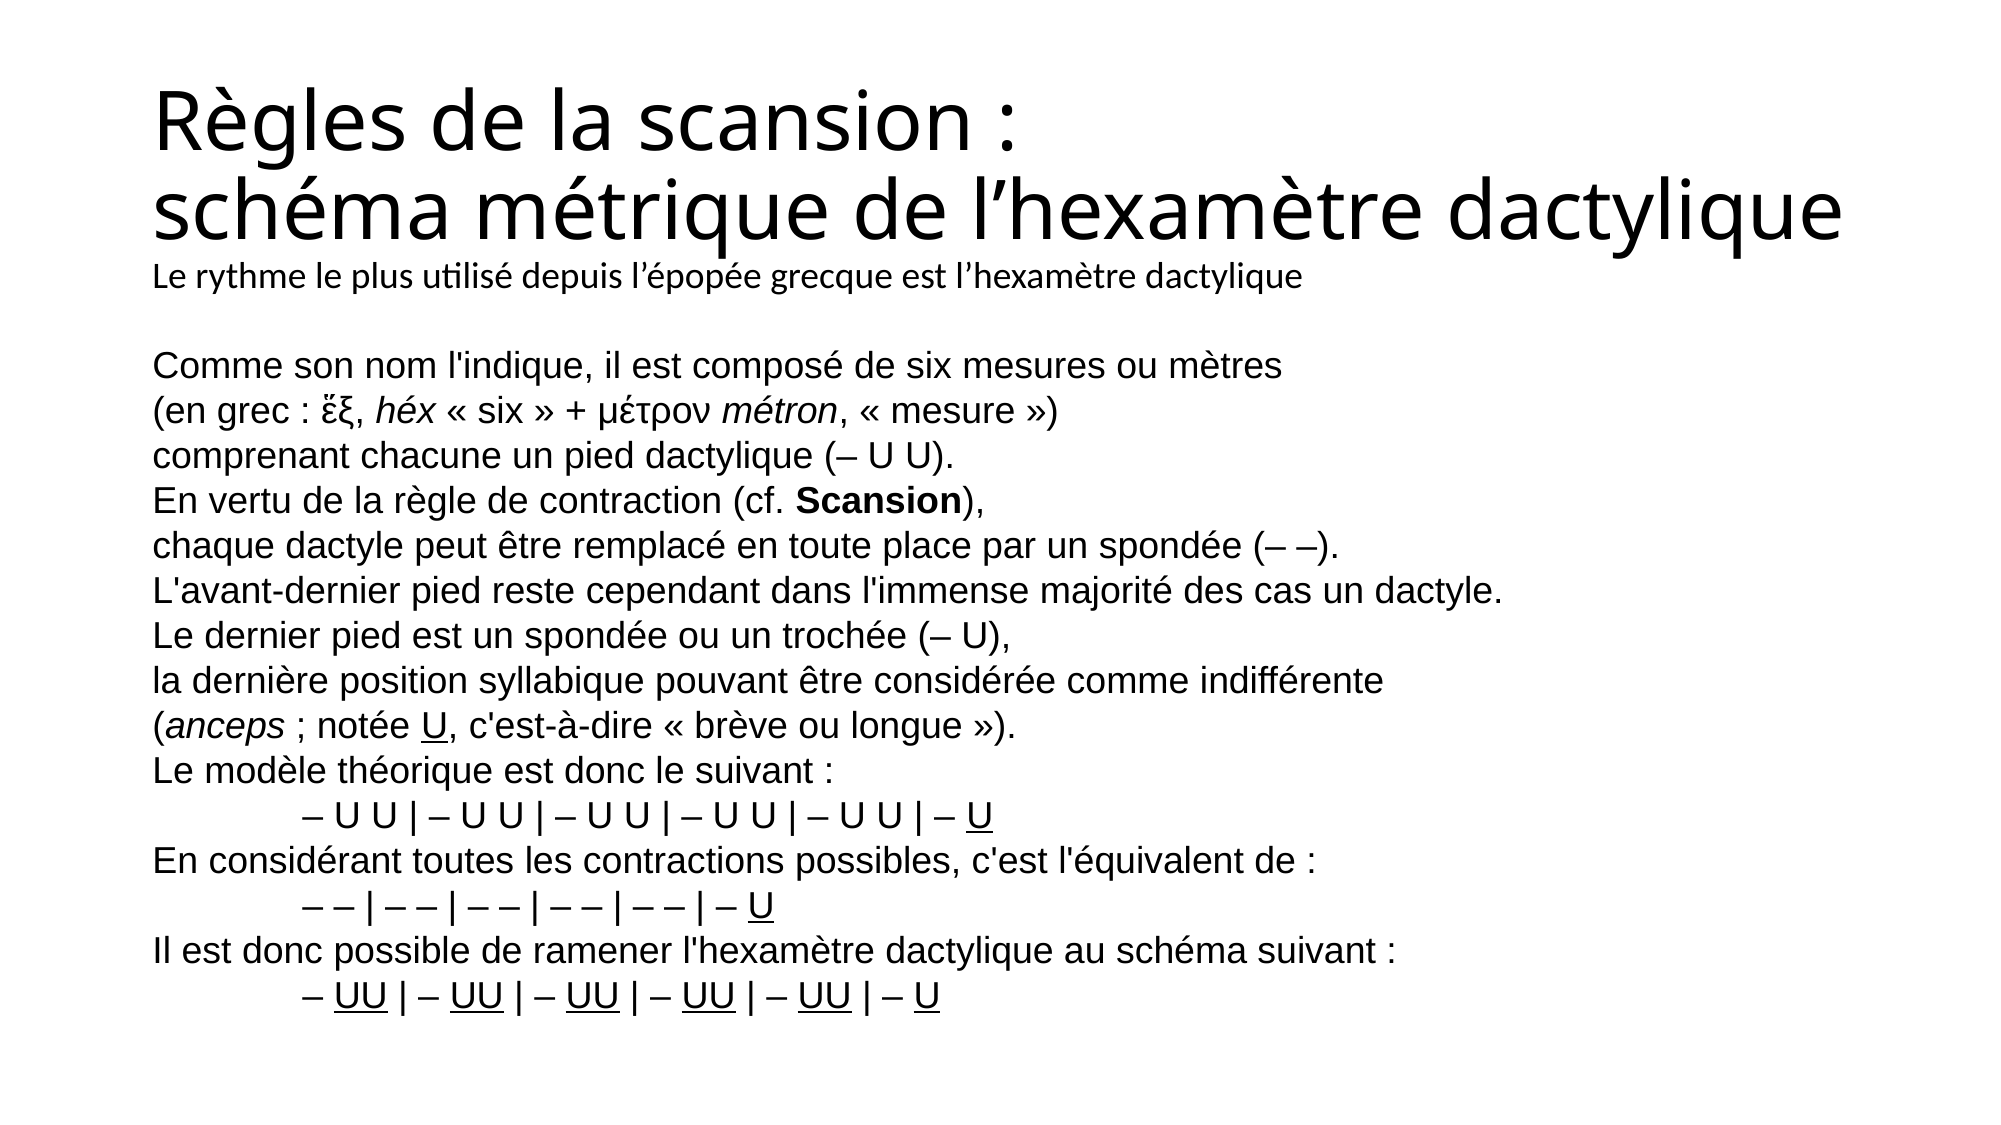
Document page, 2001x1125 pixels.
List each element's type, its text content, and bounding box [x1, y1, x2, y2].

list Le rythme le plus utilisé depuis l’épopée grecque est l’hexamètre dactylique Comme son nom l'indique, il est composé de six mesures ou mètres (en grec : ἕξ, héx « six » + μέτρον métron, « mesure ») comprenant chacune un pied dactylique (– U U). En vertu de la règle de contraction (cf. Scansion), chaque dactyle peut être remplacé en toute place par un spondée (– –). L'avant-dernier pied reste cependant dans l'immense majorité des cas un dactyle. Le dernier pied est un spondée ou un trochée (– U), la dernière position syllabique pouvant être considérée comme indifférente (anceps ; notée U, c'est-à-dire « brève ou longue »). Le modèle théorique est donc le suivant : – U U | – U U | – U U | – U U | – U U | – U En considérant toutes les contractions possibles, c'est l'équivalent de : – – | – – | – – | – – | – – | – U Il est donc possible de ramener l'hexamètre dactylique au schéma suivant : – UU | – UU | – UU | – UU | – UU | – U [137, 239, 1546, 1073]
title Règles de la scansion : schéma métrique de l’hexamètre dactylique [137, 59, 1863, 278]
